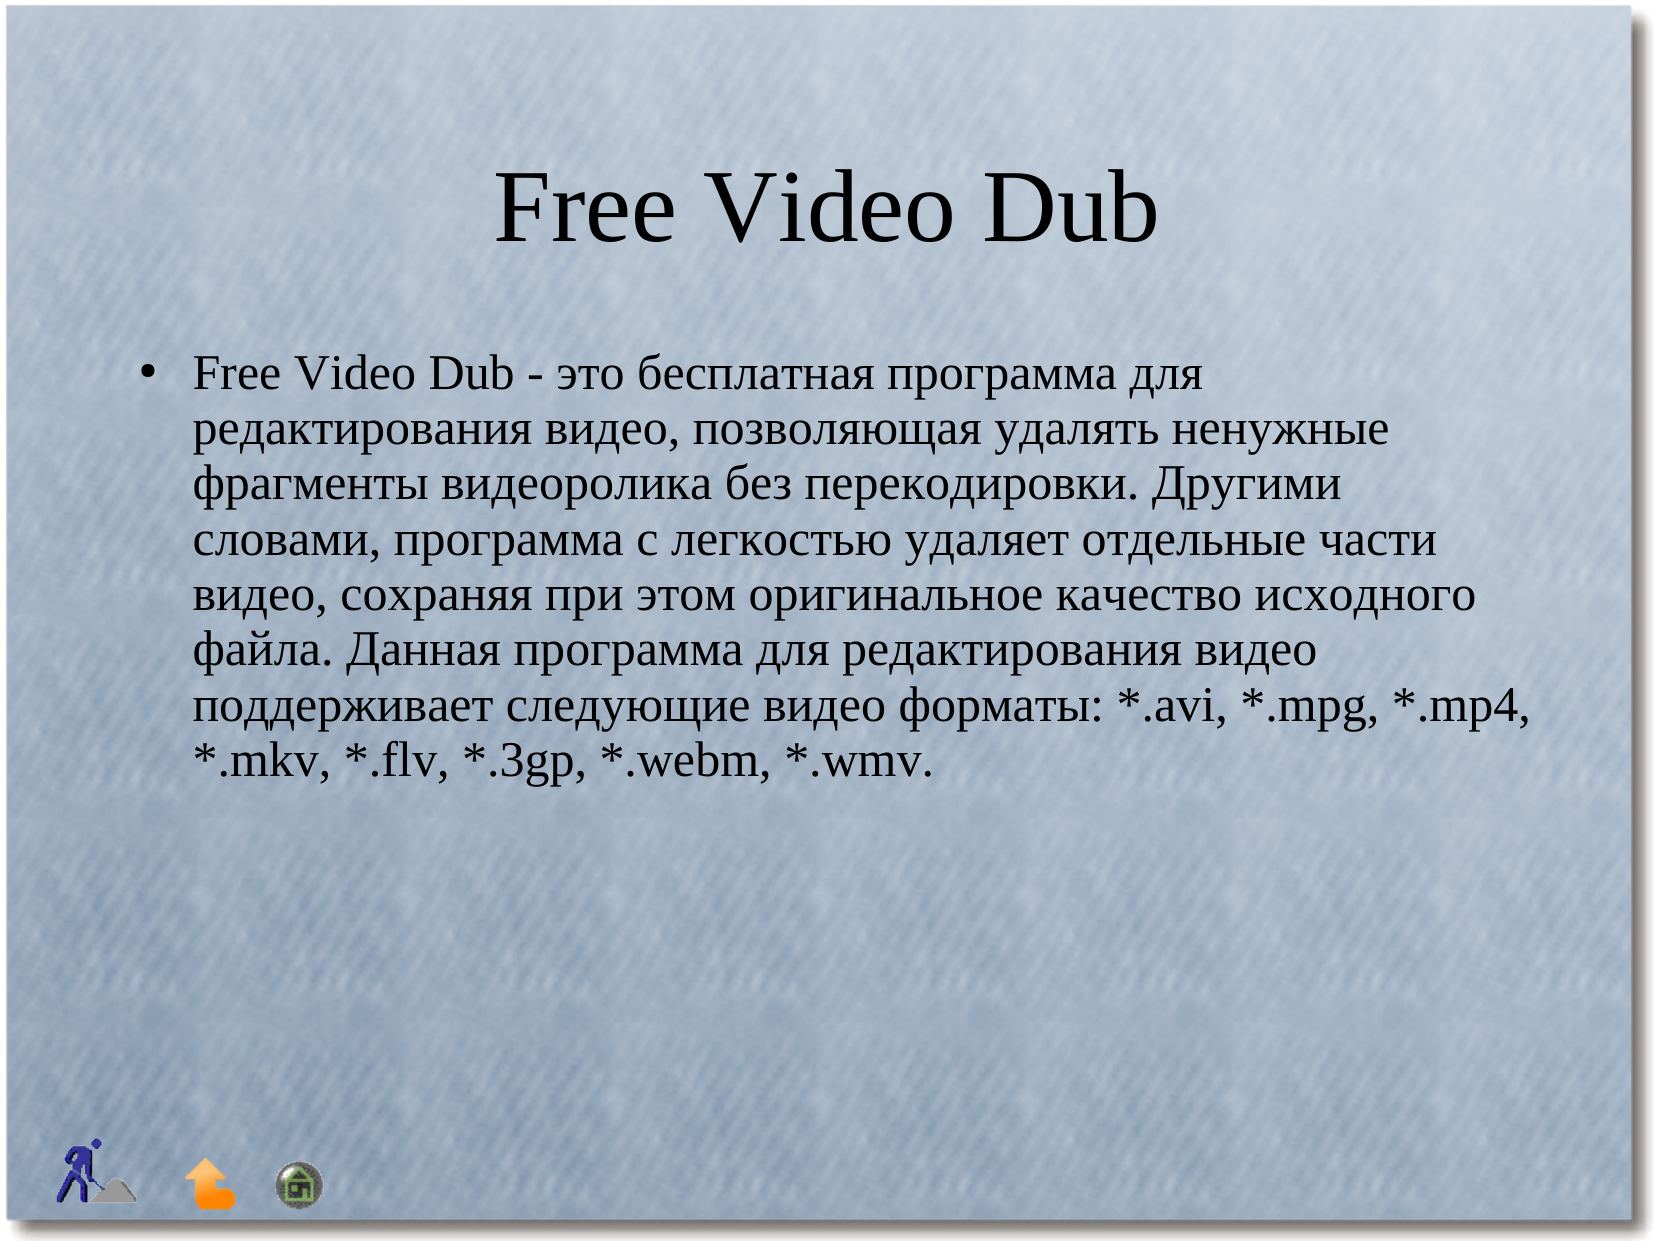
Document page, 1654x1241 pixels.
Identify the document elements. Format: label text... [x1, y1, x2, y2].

title Free Video Dub [121, 102, 1534, 310]
list Free Video Dub - это бесплатная программа для редактирования видео, позволяющая удалять ненужные фрагменты видеоролика без перекодировки. Другими словами, программа с легкостью удаляет отдельные части видео, сохраняя при этом оригинальное качество исходного файла. Данная программа для редактирования видео поддерживает следующие видео форматы: *.avi, *.mpg, *.mp4, *.mkv, *.flv, *.3gp, *.webm, *.wmv. [121, 344, 1534, 1127]
picture [0, 0, 1654, 1241]
